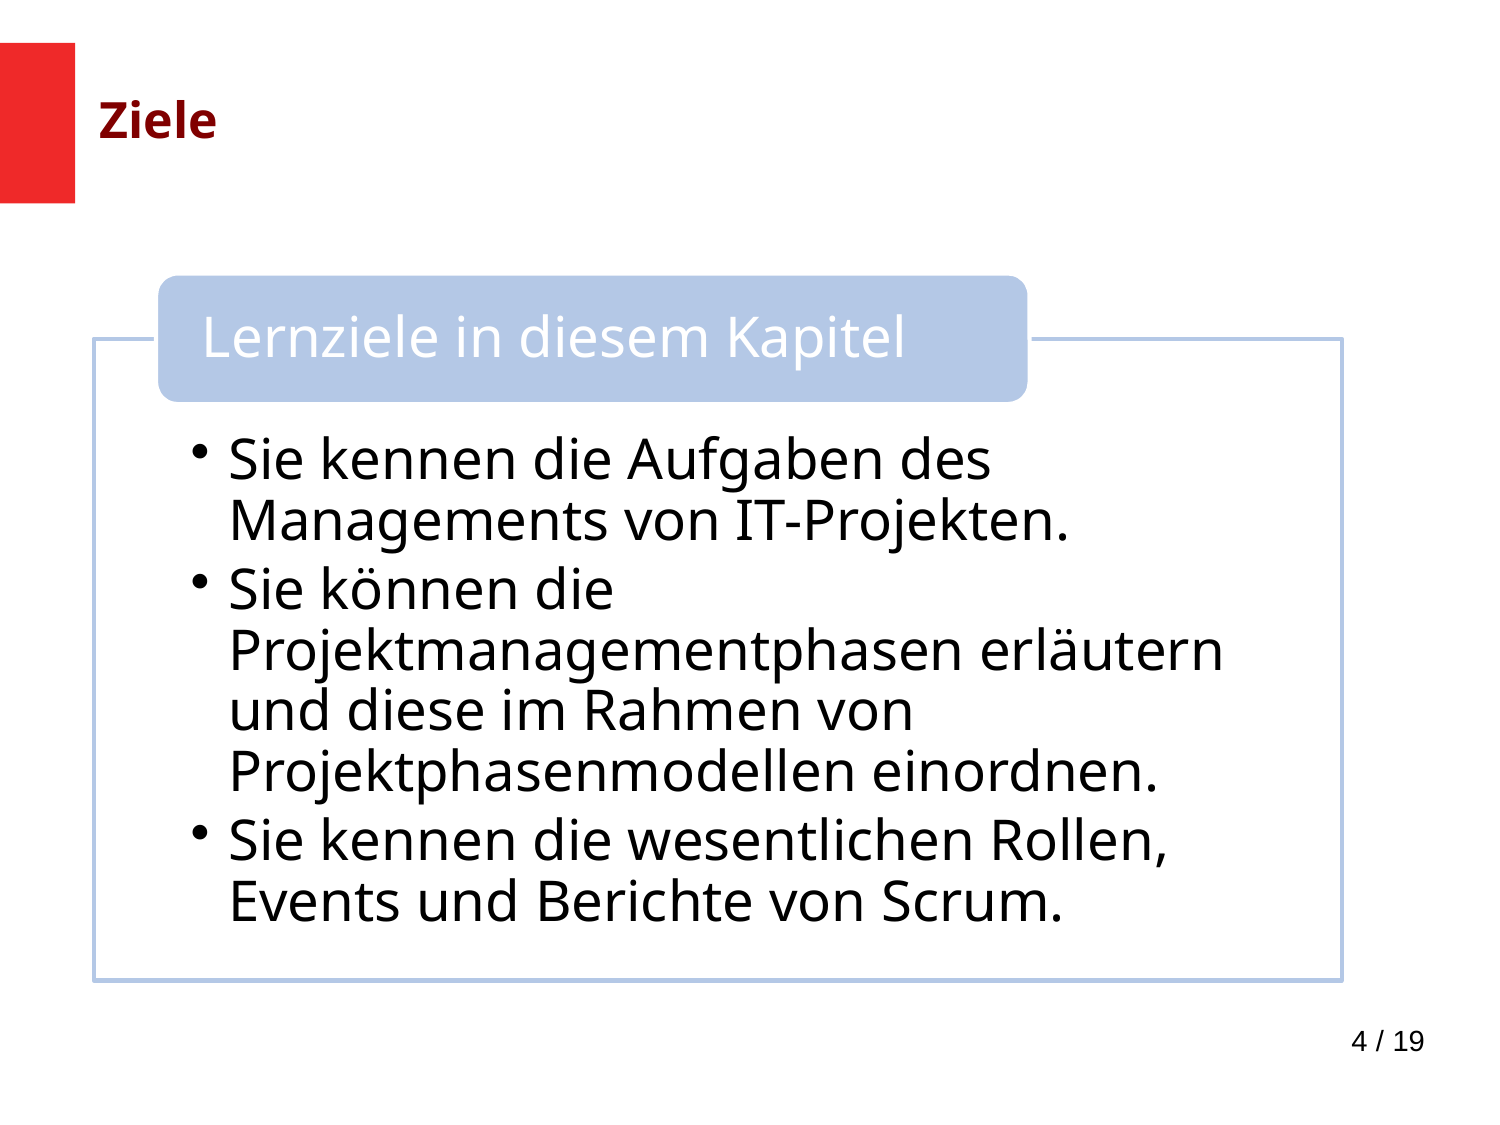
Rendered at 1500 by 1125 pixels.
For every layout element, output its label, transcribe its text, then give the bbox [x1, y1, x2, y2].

title Ziele [99, 70, 969, 149]
text_box Lernziele in diesem Kapitel [156, 273, 1030, 405]
text_box Sie kennen die Aufgaben des Managements von IT-Projekten. Sie können die Projektmanagementphasen erläutern und diese im Rahmen von Projektphasenmodellen einordnen. Sie kennen die wesentlichen Rollen, Events und Berichte von Scrum. [93, 338, 1342, 981]
